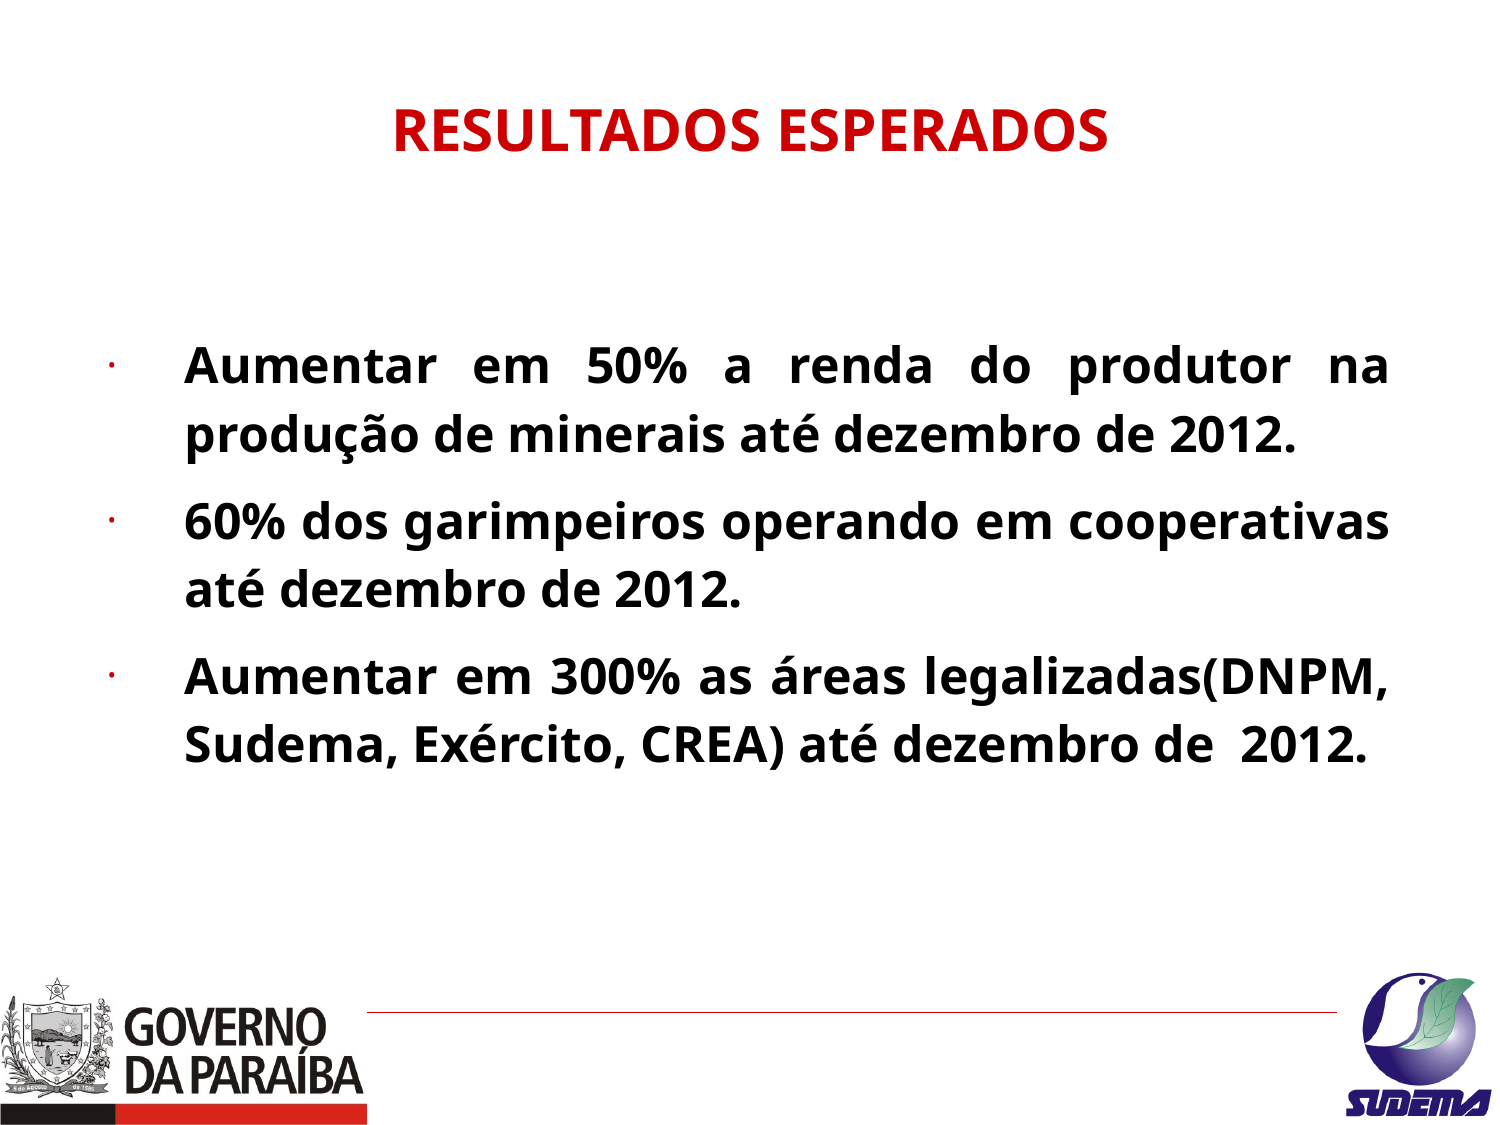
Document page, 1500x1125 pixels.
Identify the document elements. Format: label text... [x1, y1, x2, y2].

list Aumentar em 50% a renda do produtor na produção de minerais até dezembro de 2012. 60% dos garimpeiros operando em cooperativas até dezembro de 2012. Aumentar em 300% as áreas legalizadas(DNPM, Sudema, Exército, CREA) até dezembro de 2012. [92, 323, 1406, 1024]
picture [0, 977, 367, 1125]
picture [1337, 962, 1500, 1125]
title RESULTADOS ESPERADOS [94, 66, 1407, 191]
